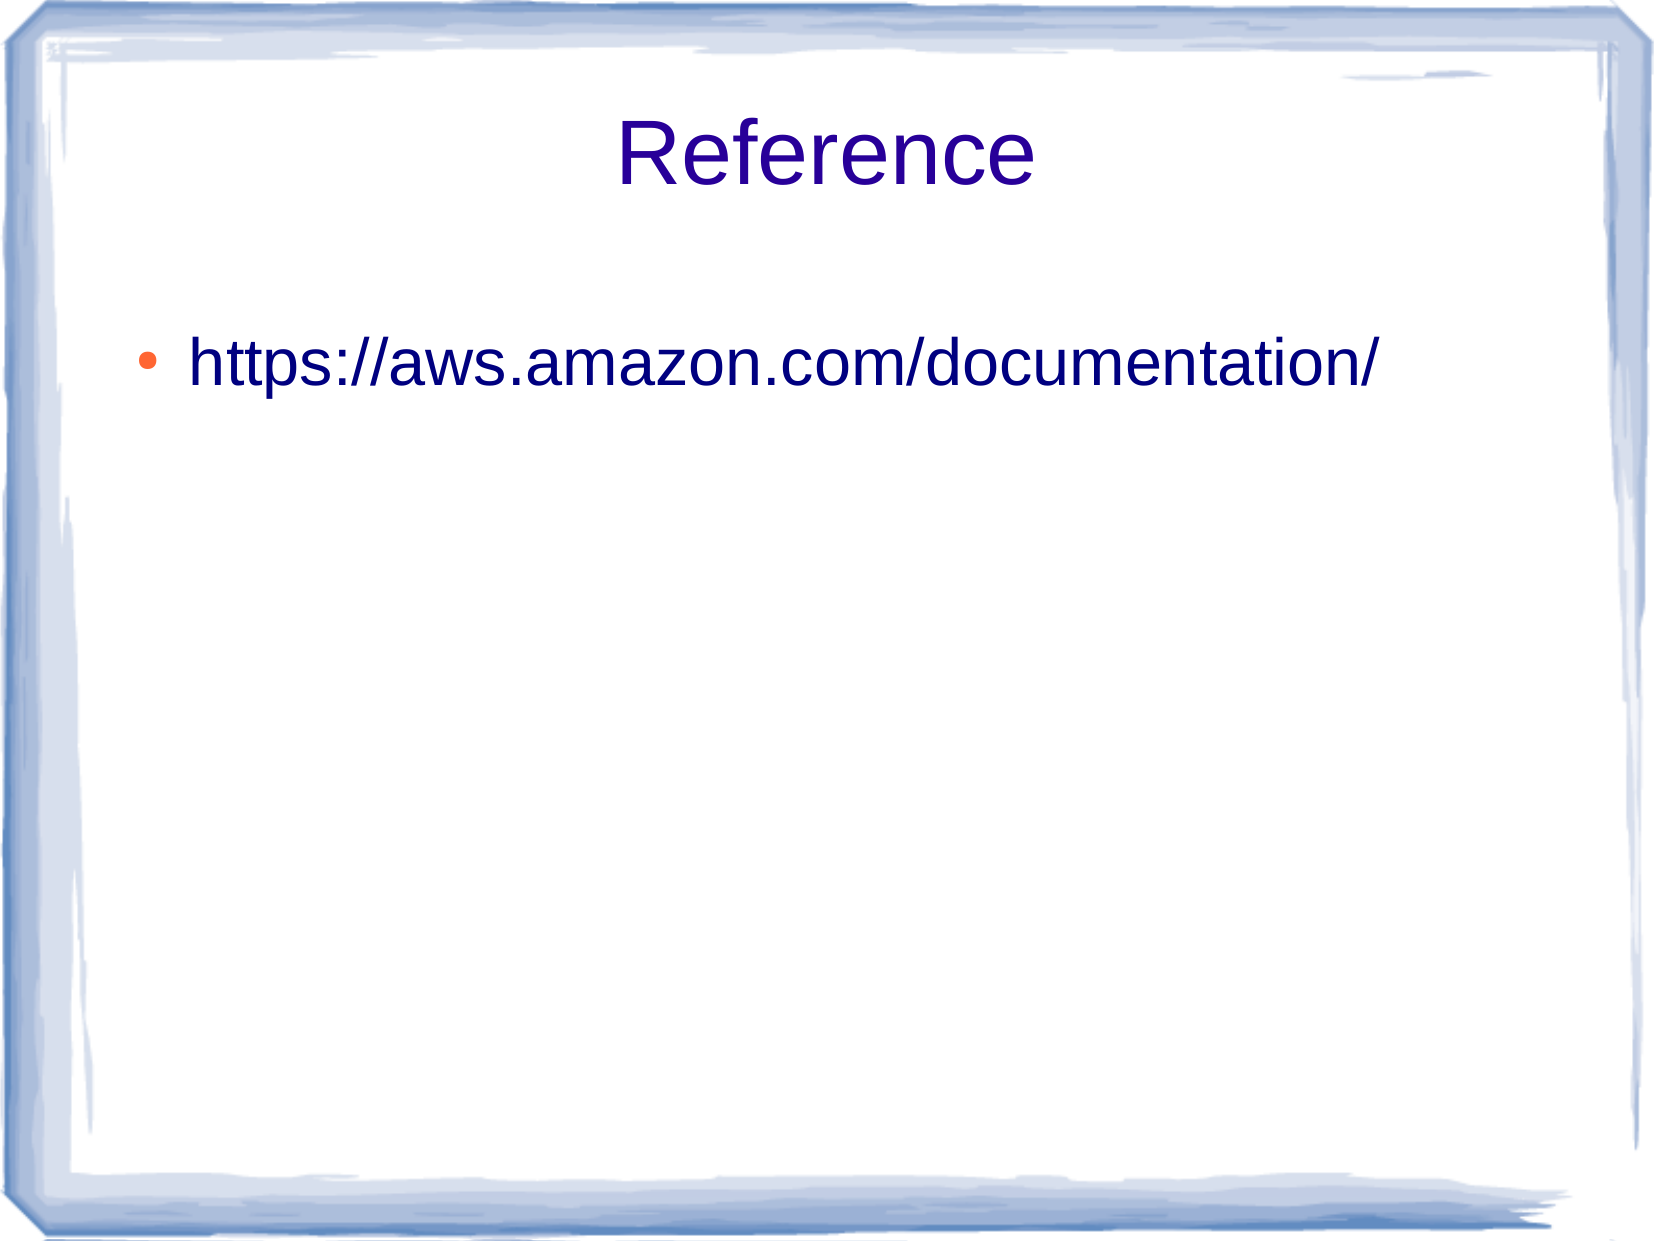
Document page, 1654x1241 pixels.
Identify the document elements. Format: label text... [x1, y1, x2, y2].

title Reference [82, 56, 1571, 250]
picture [0, 0, 1654, 1241]
list https://aws.amazon.com/documentation/ [118, 324, 1571, 990]
